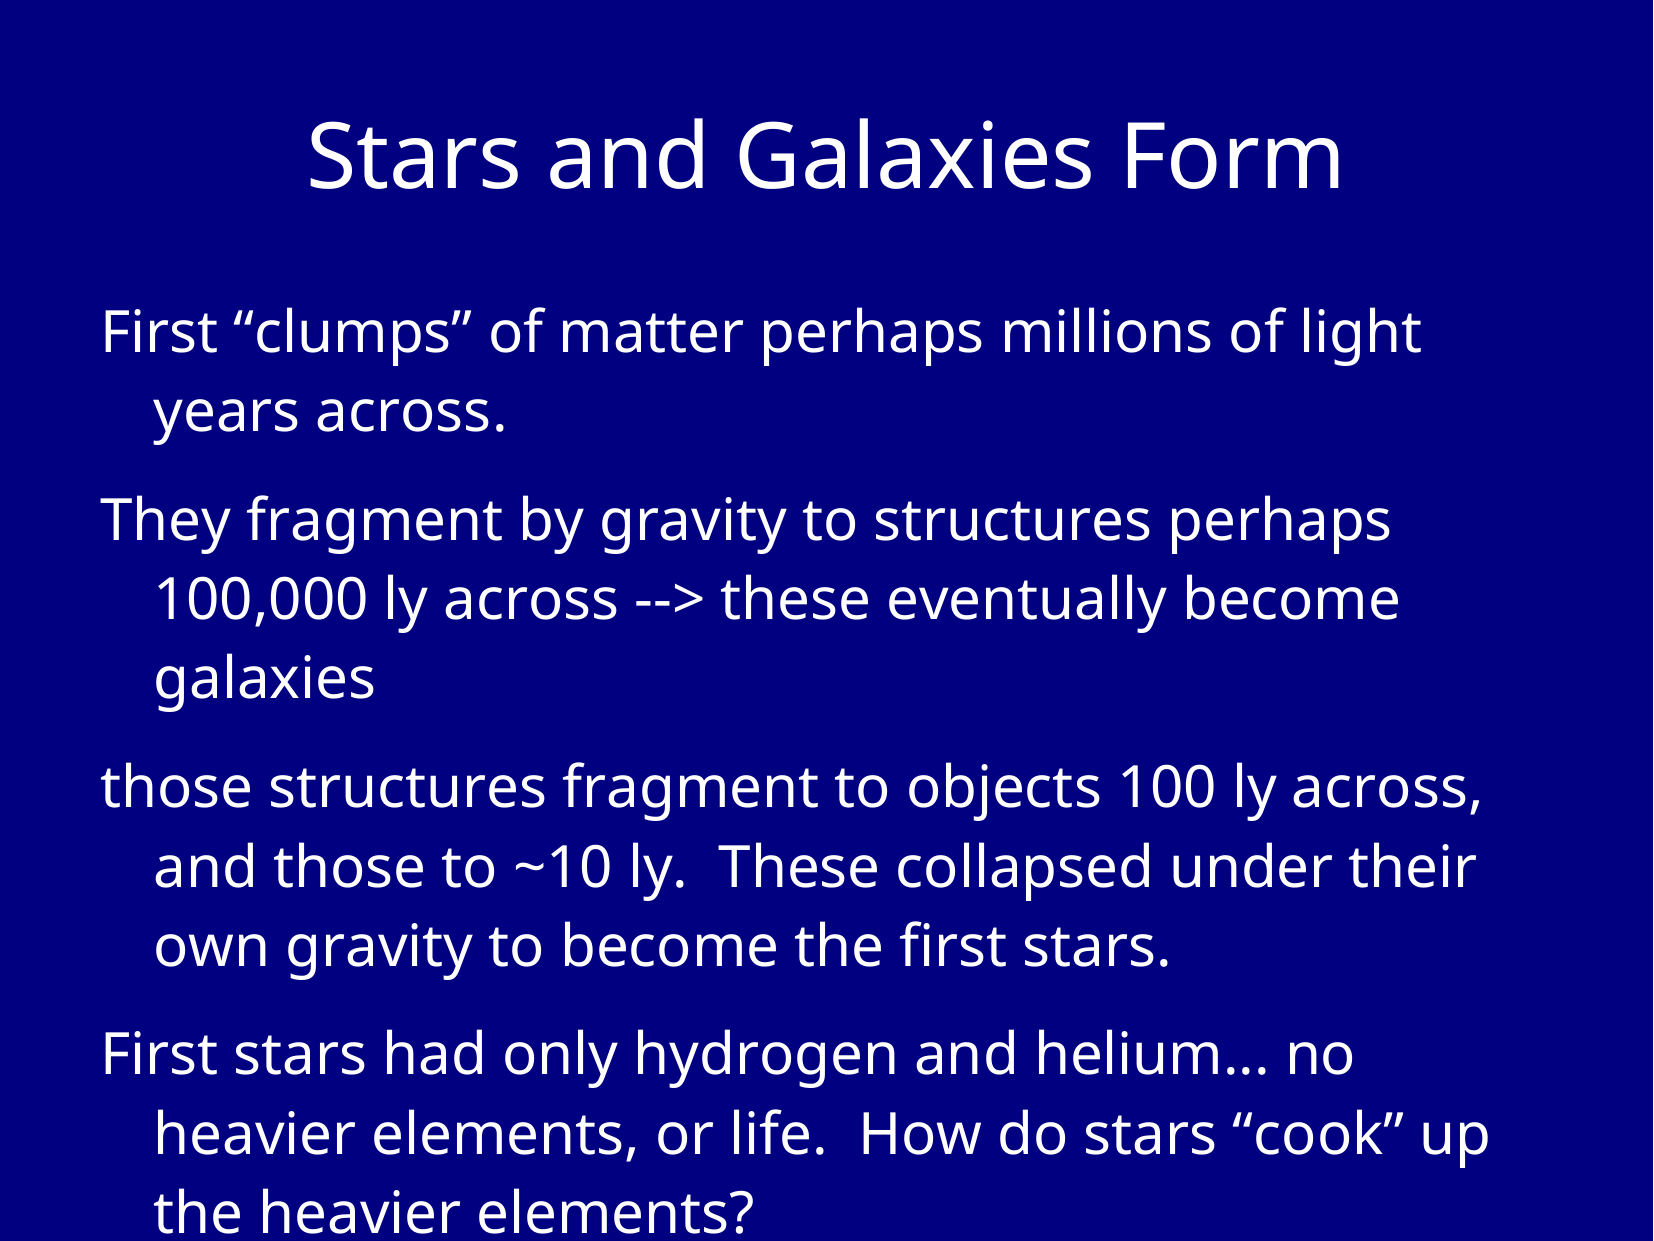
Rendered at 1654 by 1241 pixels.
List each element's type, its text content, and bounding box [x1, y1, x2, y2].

title Stars and Galaxies Form [82, 49, 1571, 257]
list First “clumps” of matter perhaps millions of light years across. They fragment by gravity to structures perhaps 100,000 ly across --> these eventually become galaxies those structures fragment to objects 100 ly across, and those to ~10 ly. These collapsed under their own gravity to become the first stars. First stars had only hydrogen and helium... no heavier elements, or life. How do stars “cook” up the heavier elements? [82, 290, 1571, 1155]
